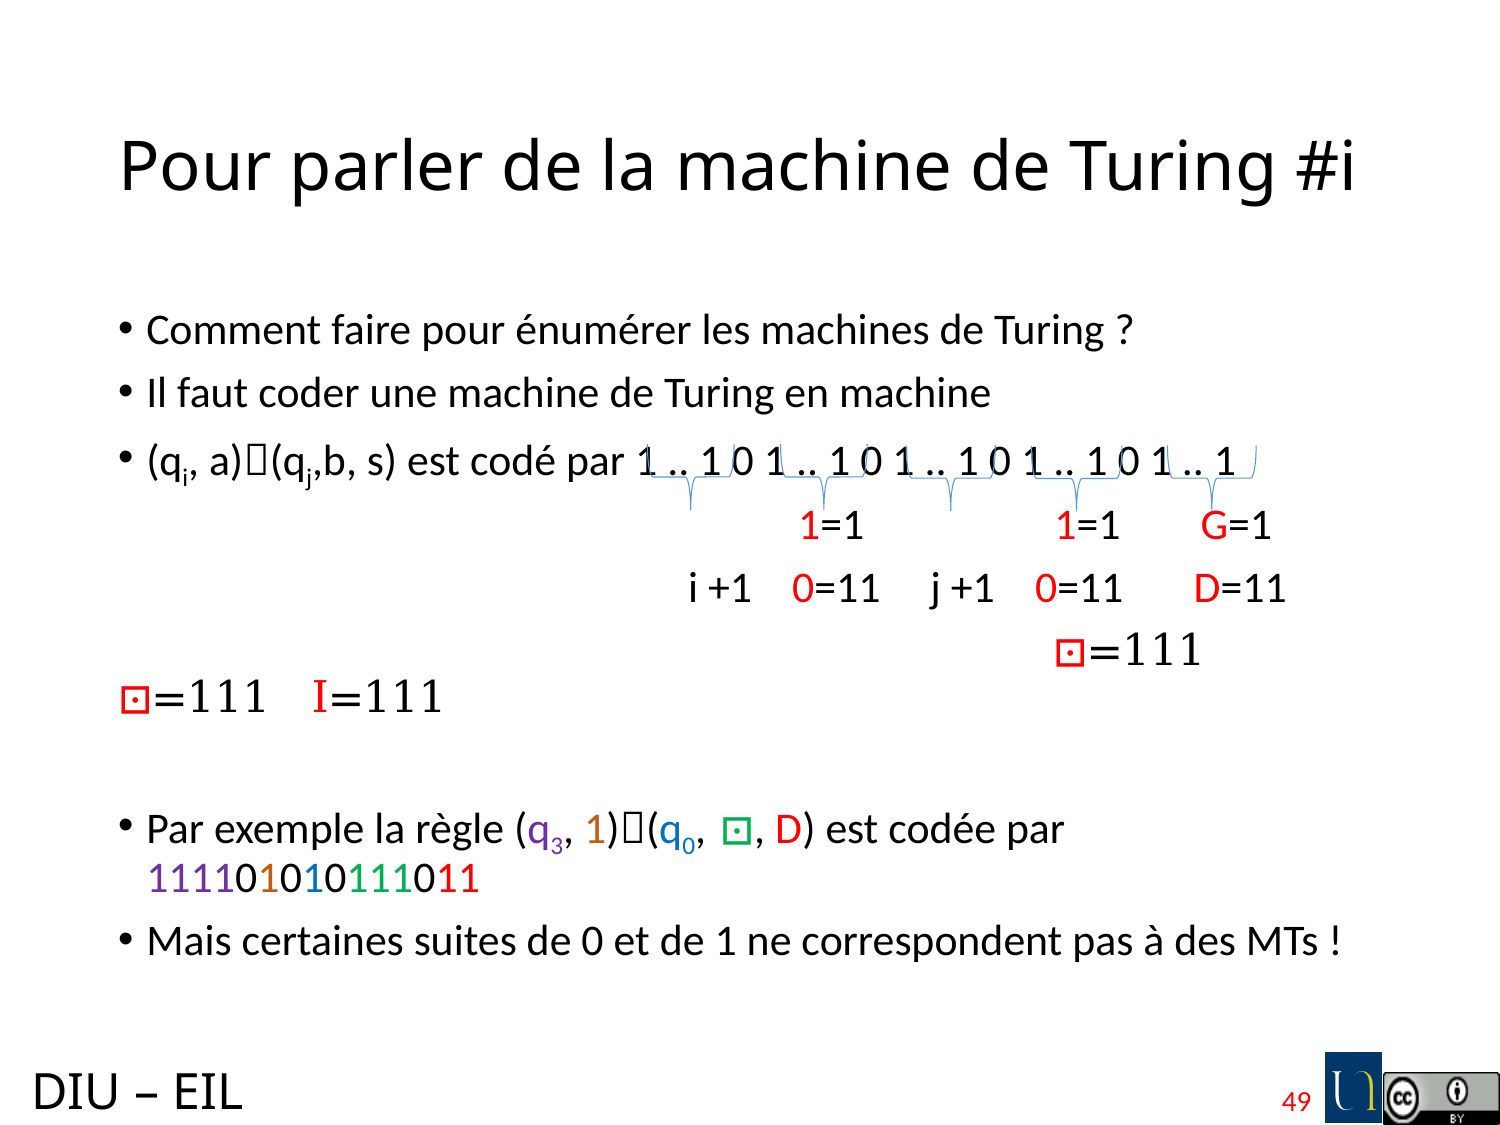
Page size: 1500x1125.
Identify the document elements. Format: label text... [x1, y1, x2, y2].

title Pour parler de la machine de Turing #i [103, 59, 1397, 278]
picture [1383, 1072, 1500, 1125]
list Comment faire pour énumérer les machines de Turing ? Il faut coder une machine de Turing en machine (qi, a)(qj,b, s) est codé par 1 .. 1 0 1 .. 1 0 1 .. 1 0 1 .. 1 0 1 .. 1 1=1 1=1 G=1 i +1 0=11 j +1 0=11 D=11 ⊡=111 ⊡=111 I=111 Par exemple la règle (q3, 1)(q0, ⊡, D) est codée par 111101010111011 Mais certaines suites de 0 et de 1 ne correspondent pas à des MTs ! [103, 299, 1397, 1014]
picture [1325, 1052, 1382, 1123]
slide_number <numéro> [1240, 1070, 1327, 1125]
